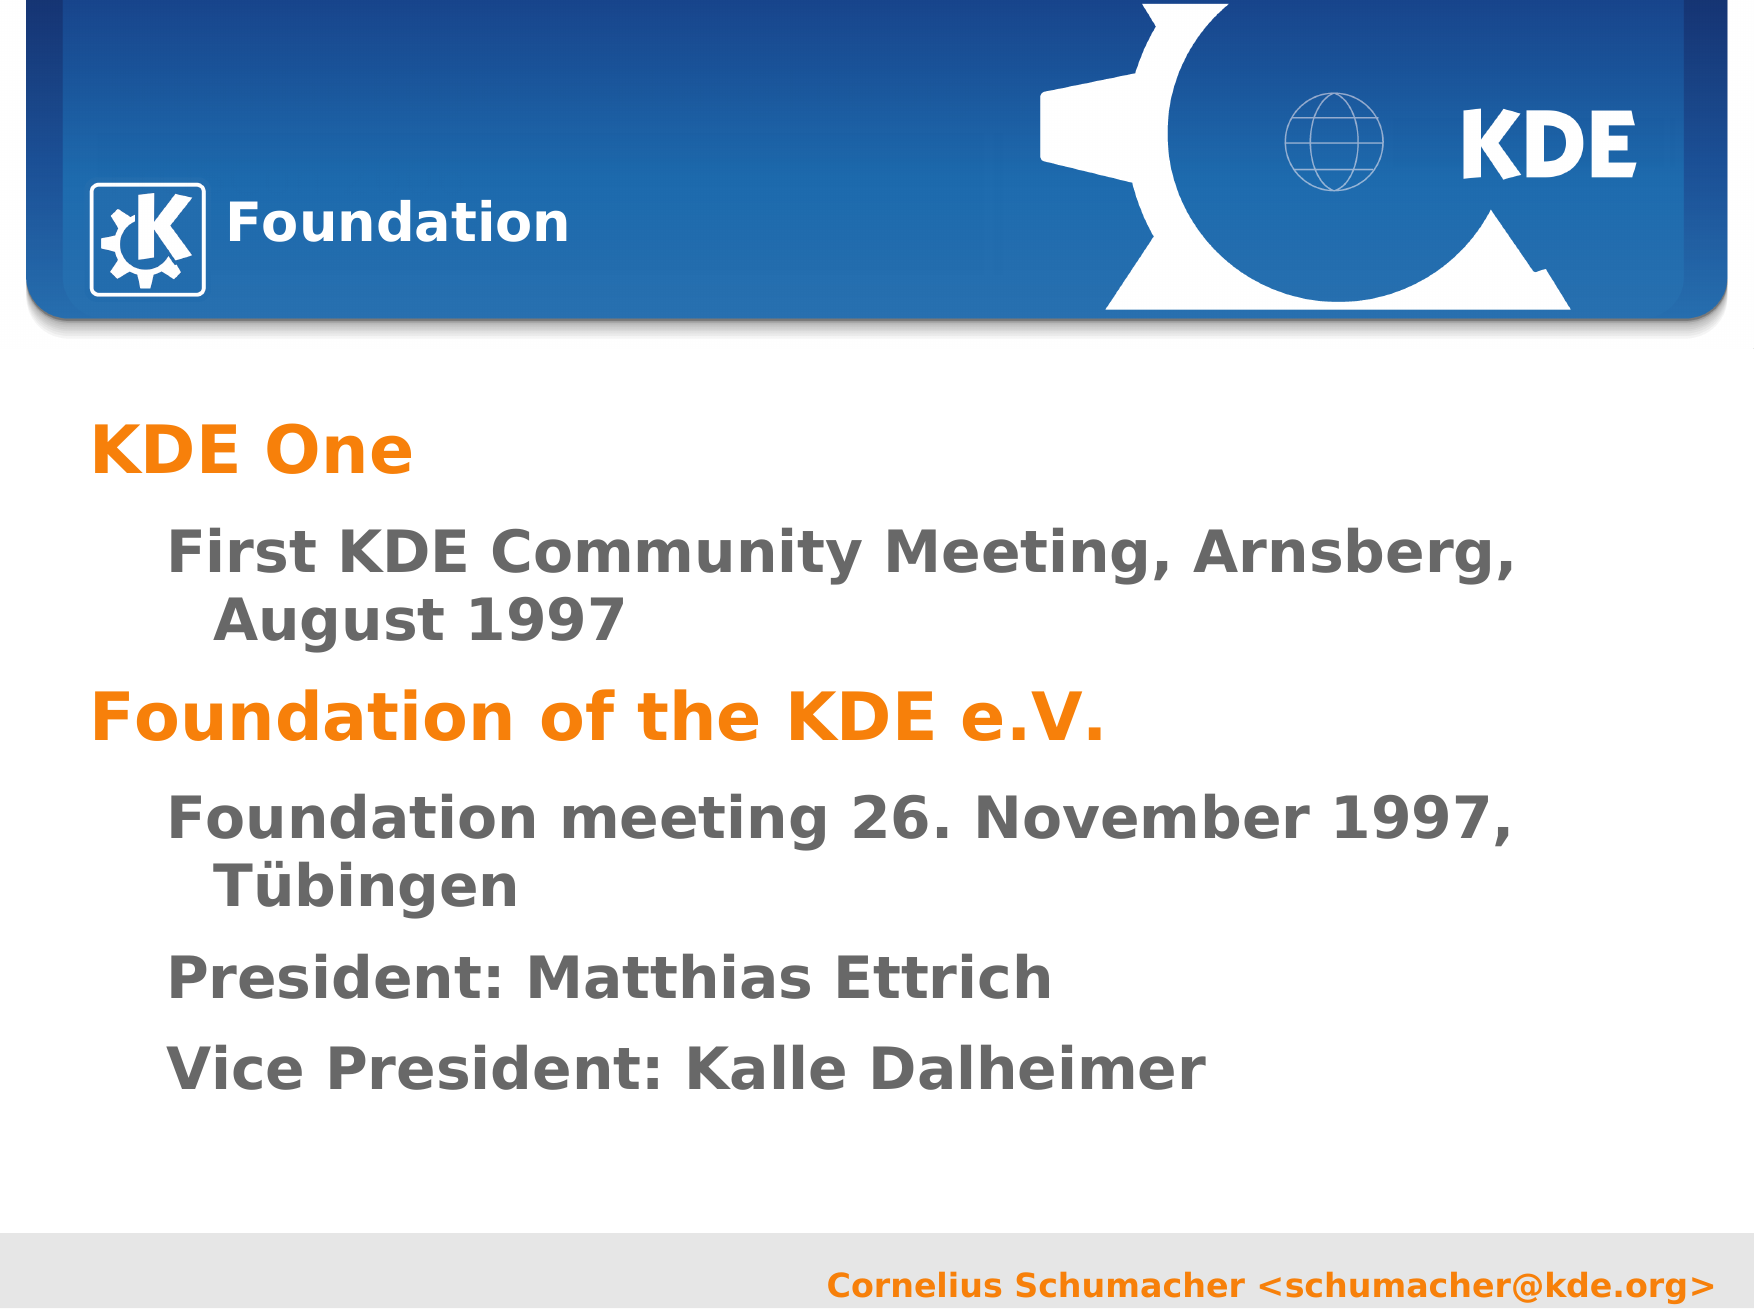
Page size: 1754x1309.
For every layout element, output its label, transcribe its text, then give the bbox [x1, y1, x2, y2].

title Foundation [225, 181, 1126, 265]
picture [0, 0, 1754, 349]
list KDE One First KDE Community Meeting, Arnsberg, August 1997 Foundation of the KDE e.V. Foundation meeting 26. November 1997, Tübingen President: Matthias Ettrich Vice President: Kalle Dalheimer [71, 411, 1651, 1163]
